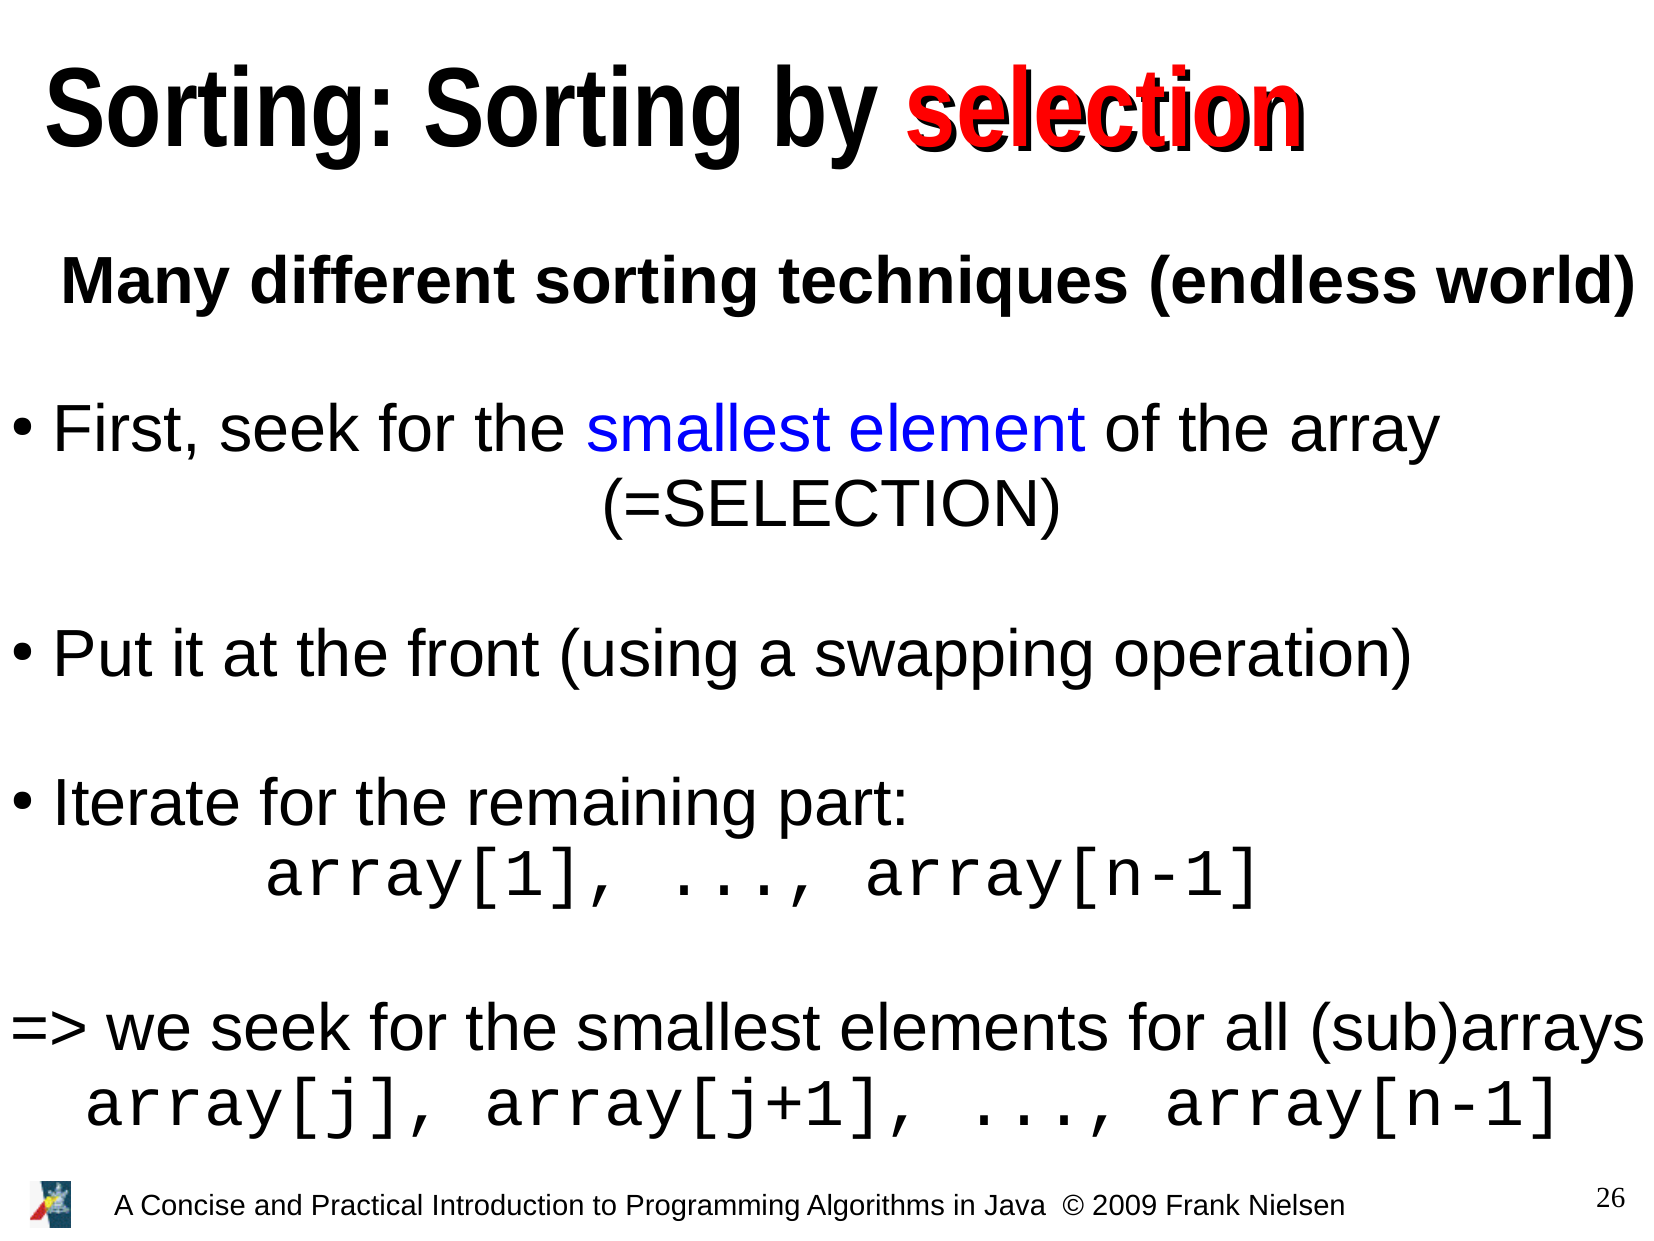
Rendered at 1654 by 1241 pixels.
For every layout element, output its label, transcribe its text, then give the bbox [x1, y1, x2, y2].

text_box Sorting: Sorting by selection [29, 33, 1320, 178]
text_box First, seek for the smallest element of the array (=SELECTION) Put it at the front (using a swapping operation) Iterate for the remaining part: array[1], ..., array[n-1] => we seek for the smallest elements for all (sub)arrays array[j], array[j+1], ..., array[n-1] [0, 383, 1654, 1153]
text_box Many different sorting techniques (endless world) [46, 235, 1654, 325]
picture [29, 1181, 71, 1228]
